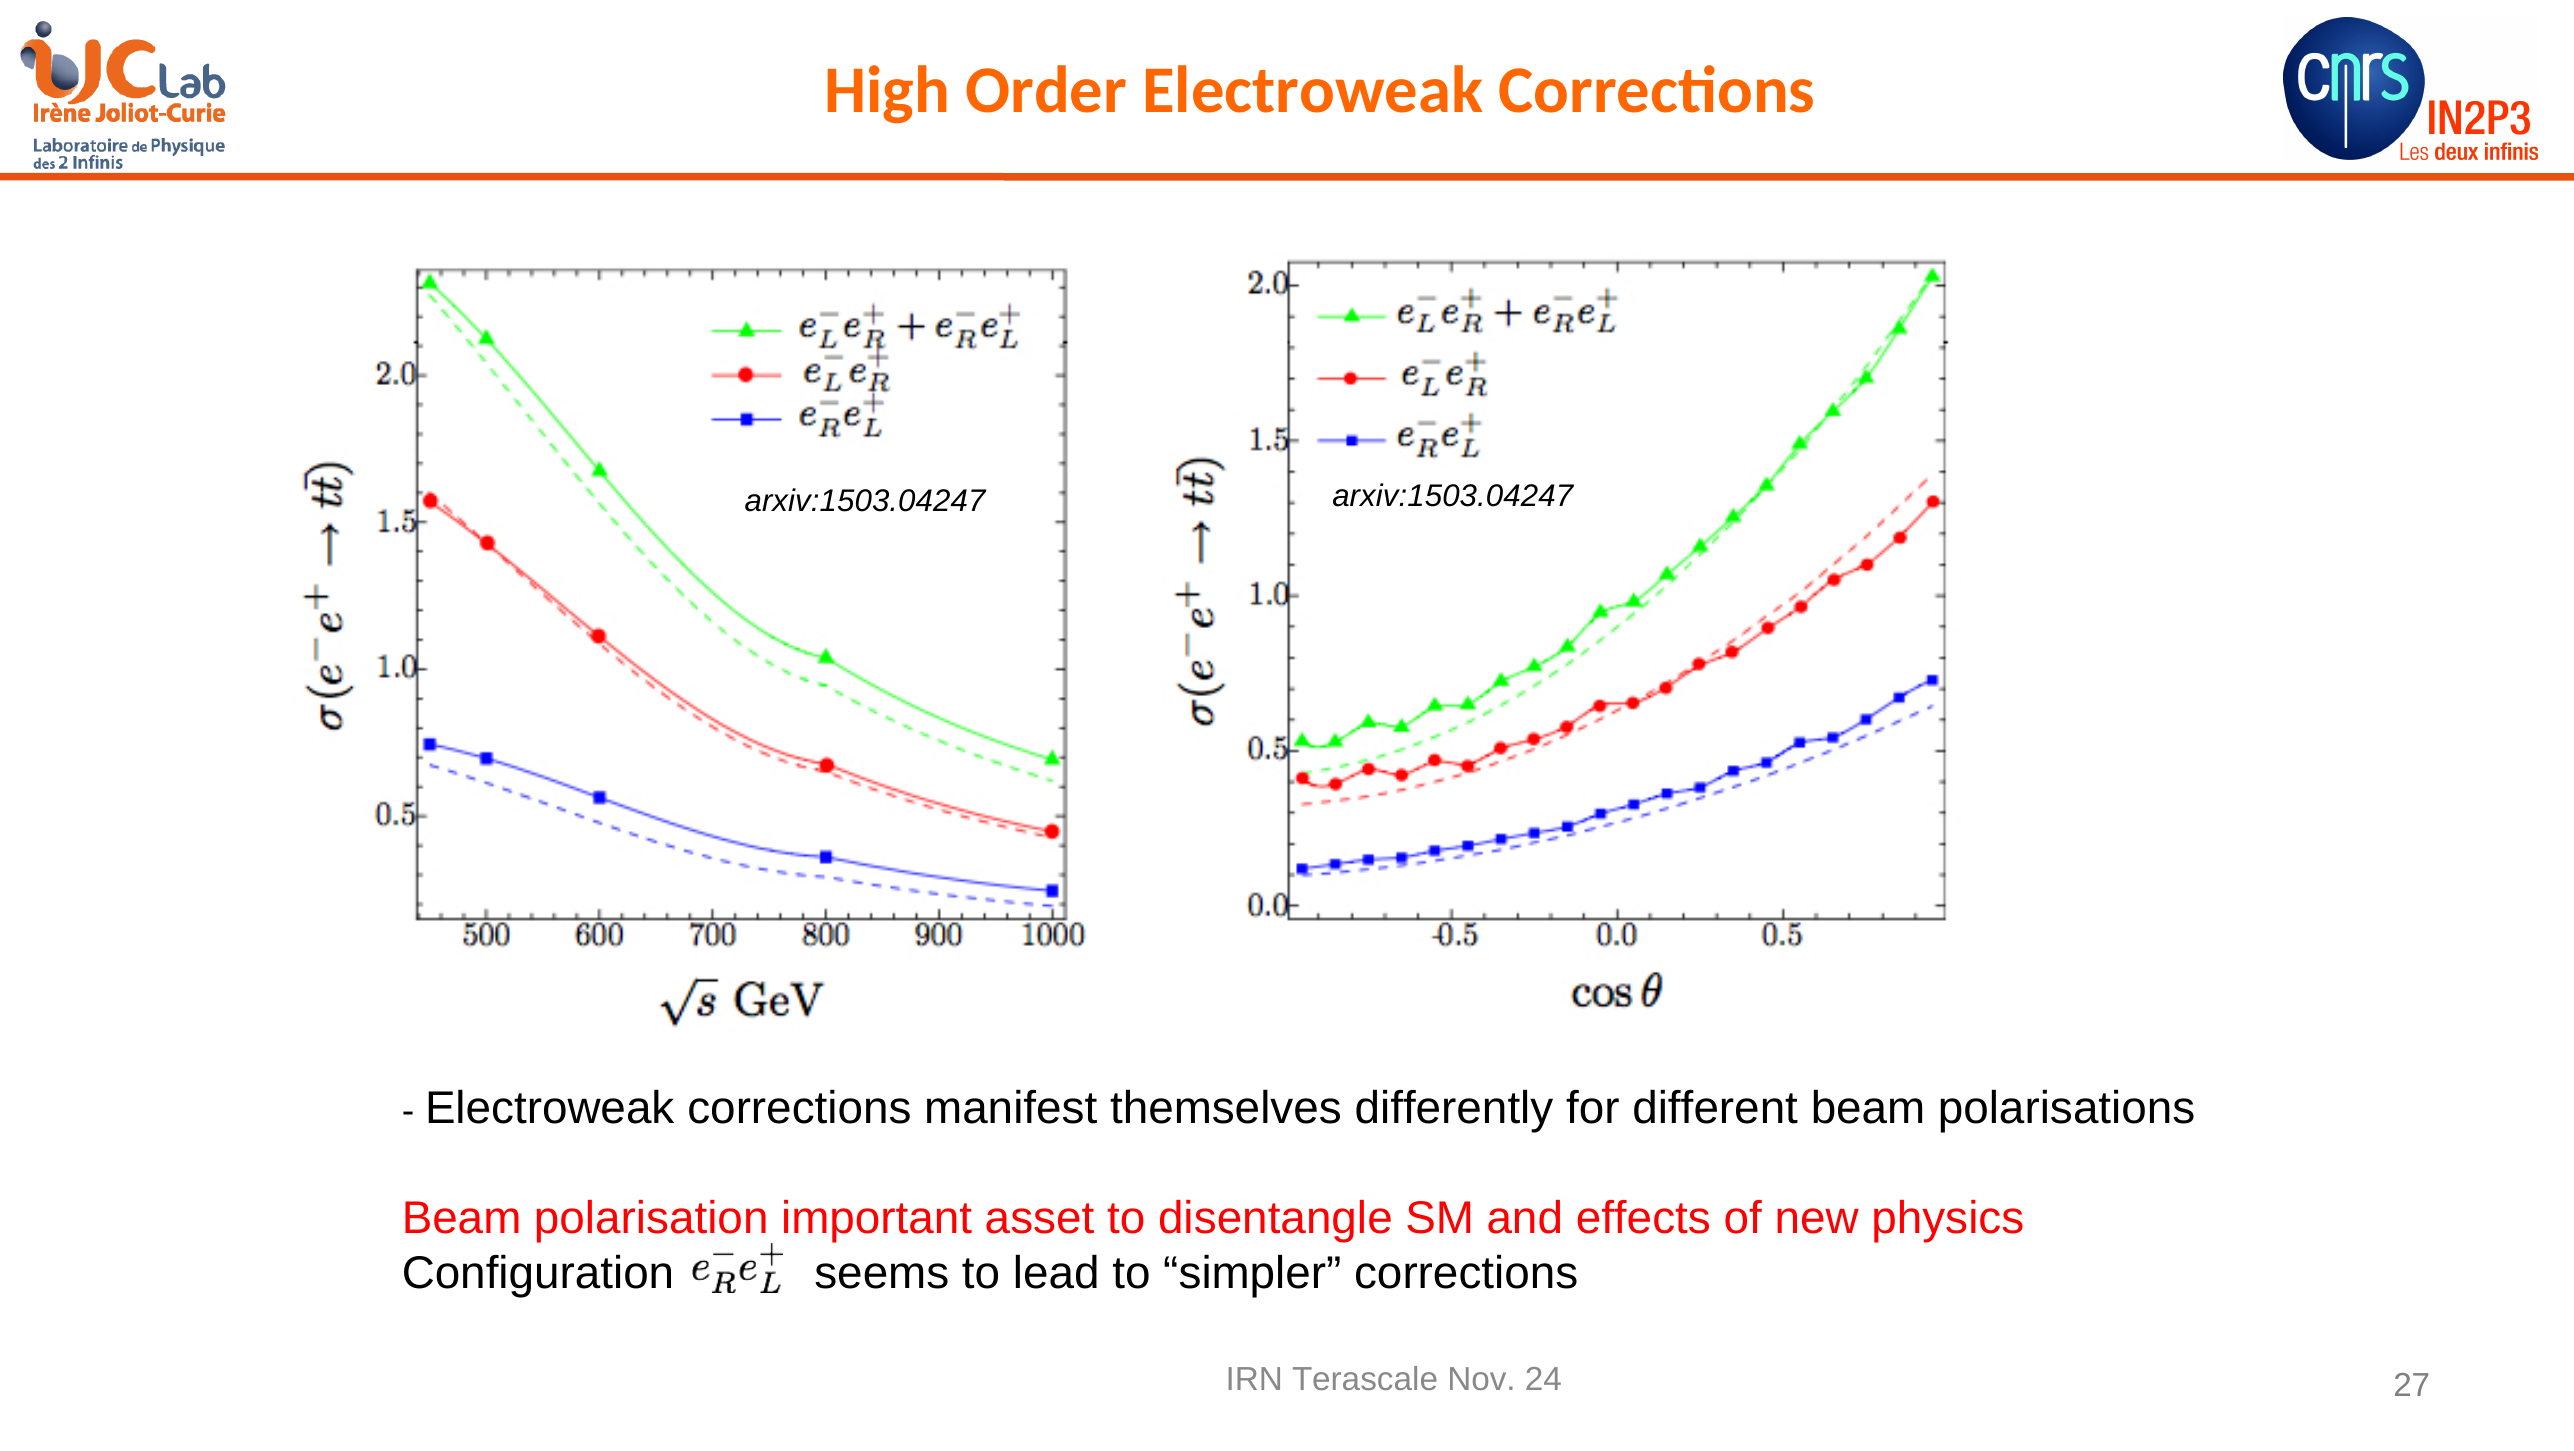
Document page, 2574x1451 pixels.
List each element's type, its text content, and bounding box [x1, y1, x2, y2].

text_box - Electroweak corrections manifest themselves differently for different beam polarisations Beam polarisation important asset to disentangle SM and effects of new physics Configuration seems to lead to “simpler” corrections [387, 1070, 2212, 1306]
picture [692, 1242, 783, 1293]
text_box arxiv:1503.04247 [1317, 467, 1611, 525]
picture [4, 6, 241, 184]
text_box arxiv:1503.04247 [729, 472, 1024, 530]
title High Order Electroweak Corrections [226, 9, 2415, 162]
picture [292, 251, 1978, 1048]
picture [2415, 17, 2538, 160]
